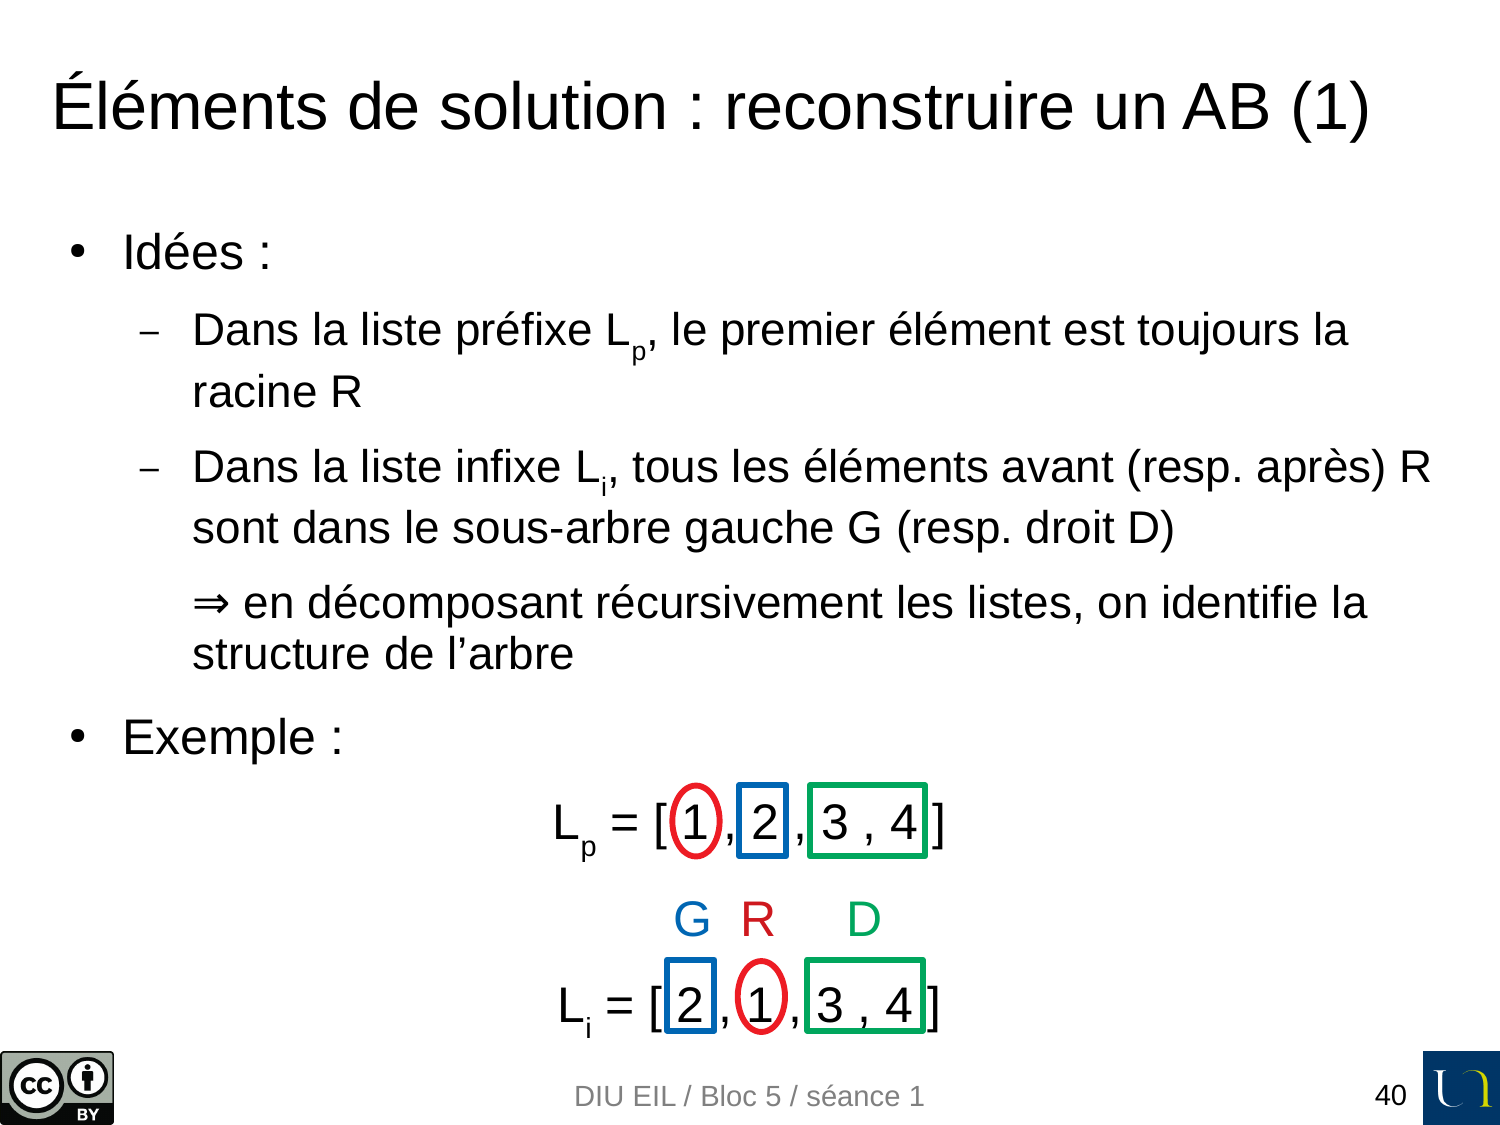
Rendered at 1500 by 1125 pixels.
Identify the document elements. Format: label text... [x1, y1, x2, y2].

picture [0, 1051, 114, 1125]
picture [1417, 1051, 1500, 1125]
title Éléments de solution : reconstruire un AB (1) [51, 44, 1449, 170]
list Idées : Dans la liste préfixe Lp, le premier élément est toujours la racine R Dans la liste infixe Li, tous les éléments avant (resp. après) R sont dans le sous-arbre gauche G (resp. droit D) ⇒ en décomposant récursivement les listes, on identifie la structure de l’arbre Exemple : Lp = [ 1 , 2 , 3 , 4 ] G R D Li = [ 2 , 1 , 3 , 4 ] [51, 224, 1449, 1052]
